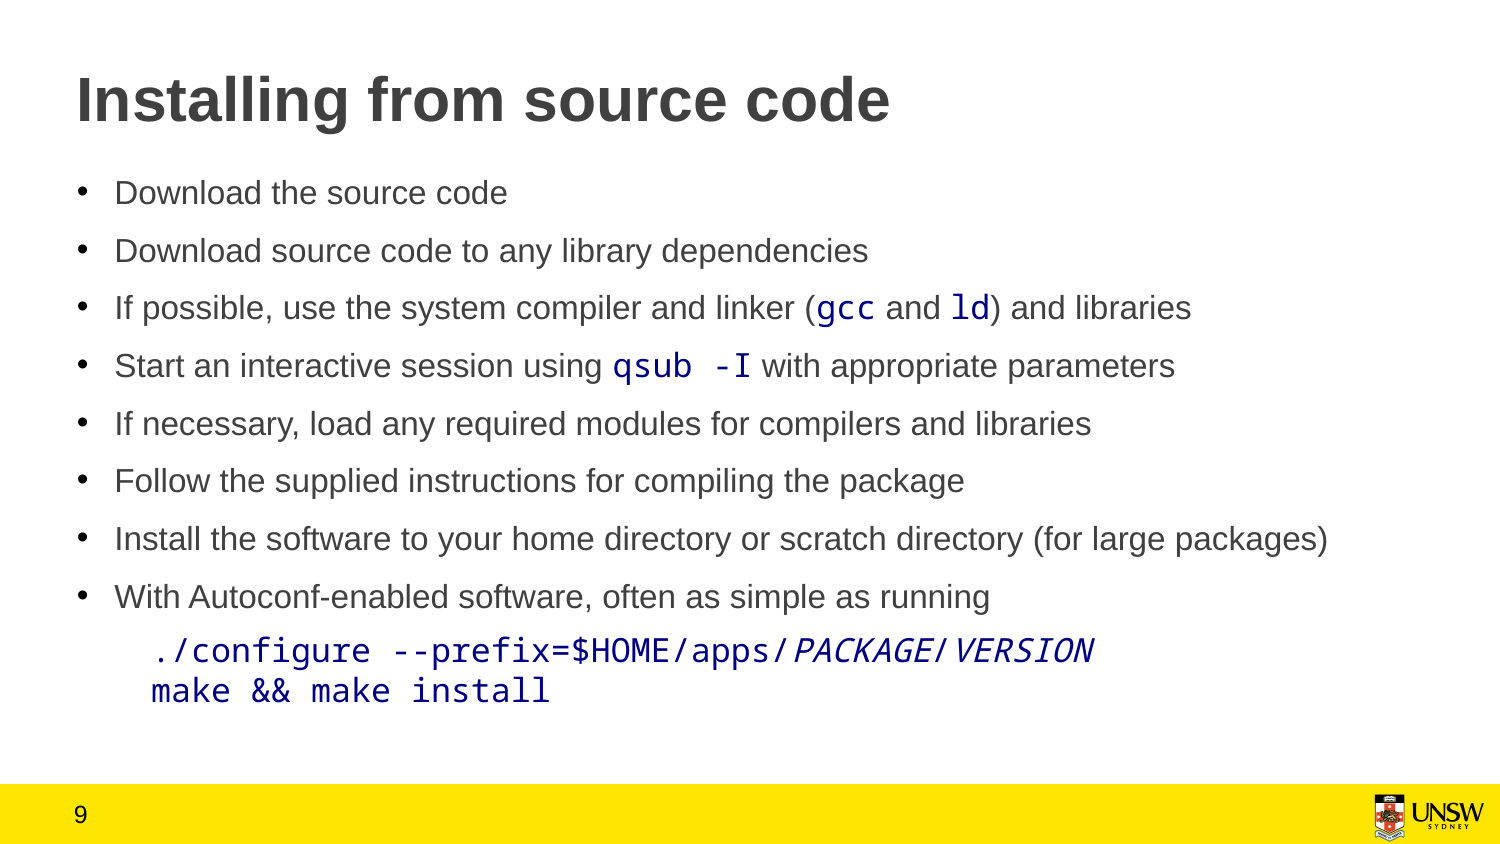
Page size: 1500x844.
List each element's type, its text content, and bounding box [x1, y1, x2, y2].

title Installing from source code [76, 59, 1427, 136]
text_box <number> [59, 791, 219, 839]
list Download the source code Download source code to any library dependencies If possible, use the system compiler and linker (gcc and ld) and libraries Start an interactive session using qsub -I with appropriate parameters If necessary, load any required modules for compilers and libraries Follow the supplied instructions for compiling the package Install the software to your home directory or scratch directory (for large packages) With Autoconf-enabled software, often as simple as running ./configure --prefix=$HOME/apps/PACKAGE/VERSION make && make install [76, 171, 1424, 762]
picture [0, 784, 1500, 844]
